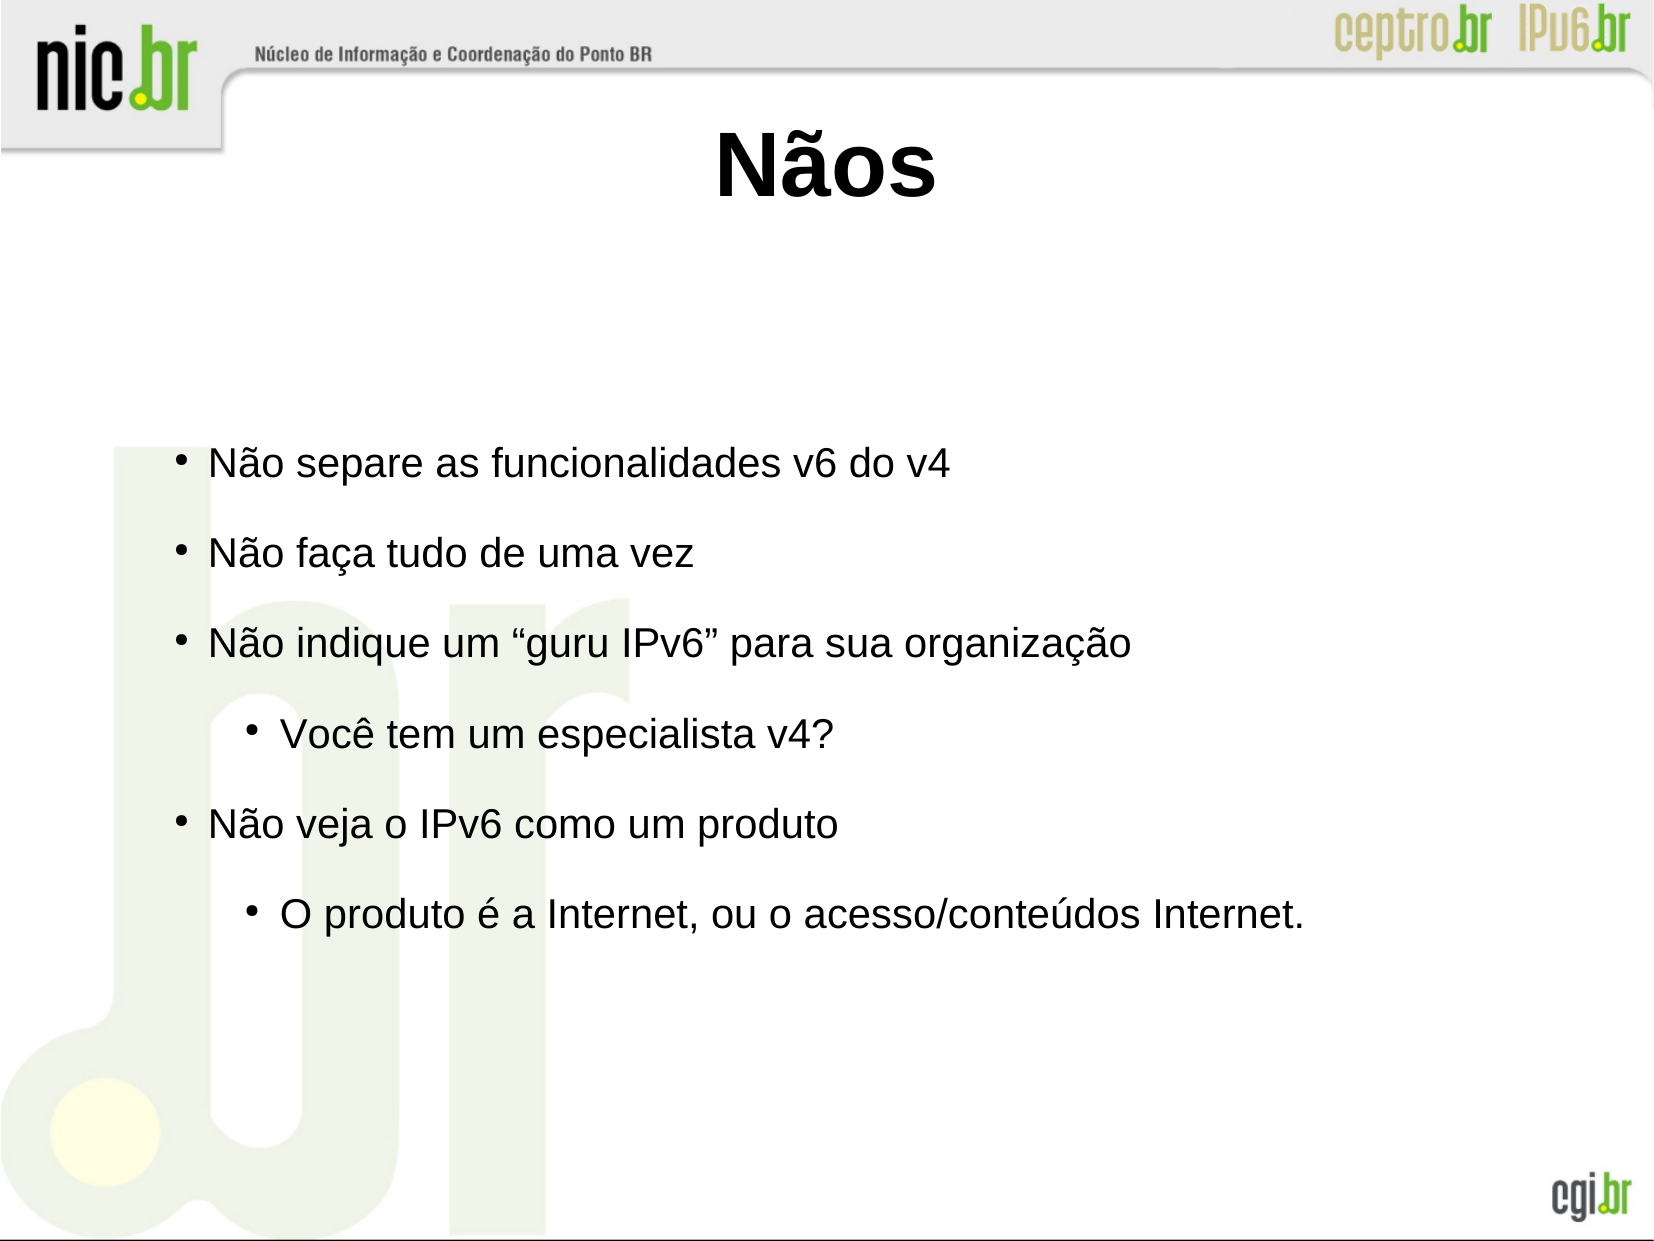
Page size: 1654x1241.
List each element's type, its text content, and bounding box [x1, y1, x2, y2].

text_box Não separe as funcionalidades v6 do v4 Não faça tudo de uma vez Não indique um “guru IPv6” para sua organização Você tem um especialista v4? Não veja o IPv6 como um produto O produto é a Internet, ou o acesso/conteúdos Internet. [159, 428, 1495, 978]
picture [0, 0, 1654, 1241]
text_box Nãos [73, 97, 1580, 215]
